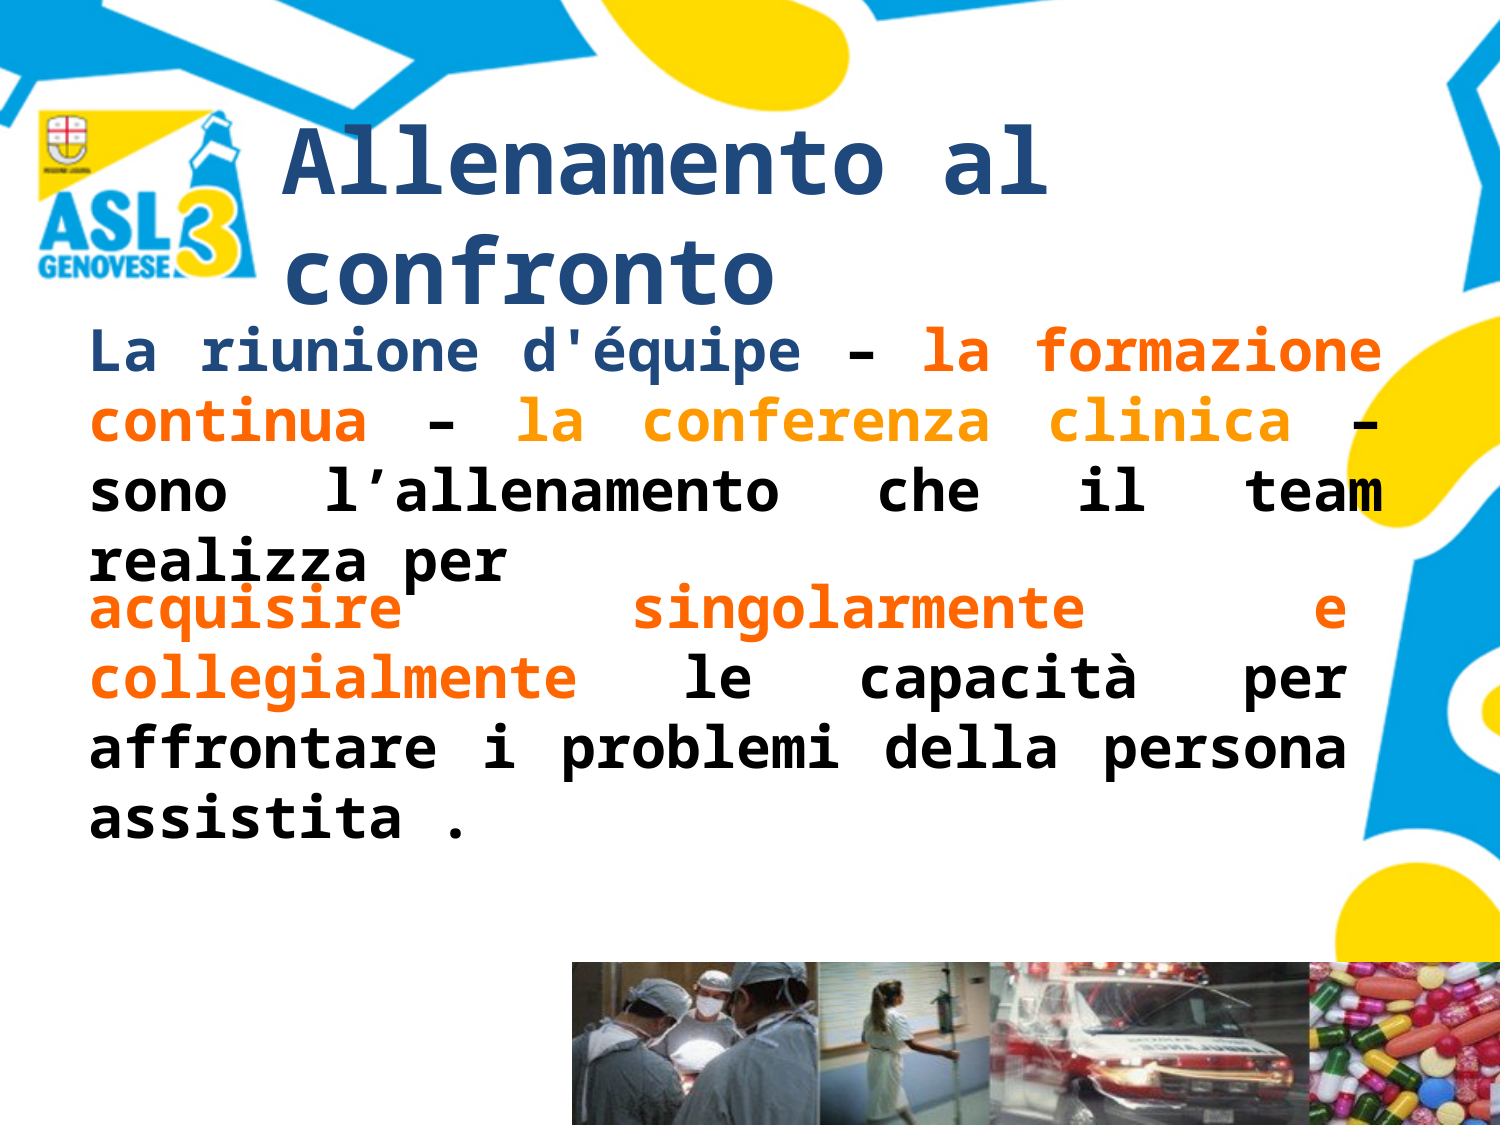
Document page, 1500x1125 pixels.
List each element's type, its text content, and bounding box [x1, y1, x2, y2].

text_box acquisire singolarmente e collegialmente le capacità per affrontare i problemi della persona assistita . [74, 563, 1397, 858]
text_box Allenamento al confronto [266, 95, 1459, 221]
picture [572, 962, 1500, 1125]
text_box La riunione d'équipe – la formazione continua – la conferenza clinica – sono l’allenamento che il team realizza per [74, 305, 1409, 600]
